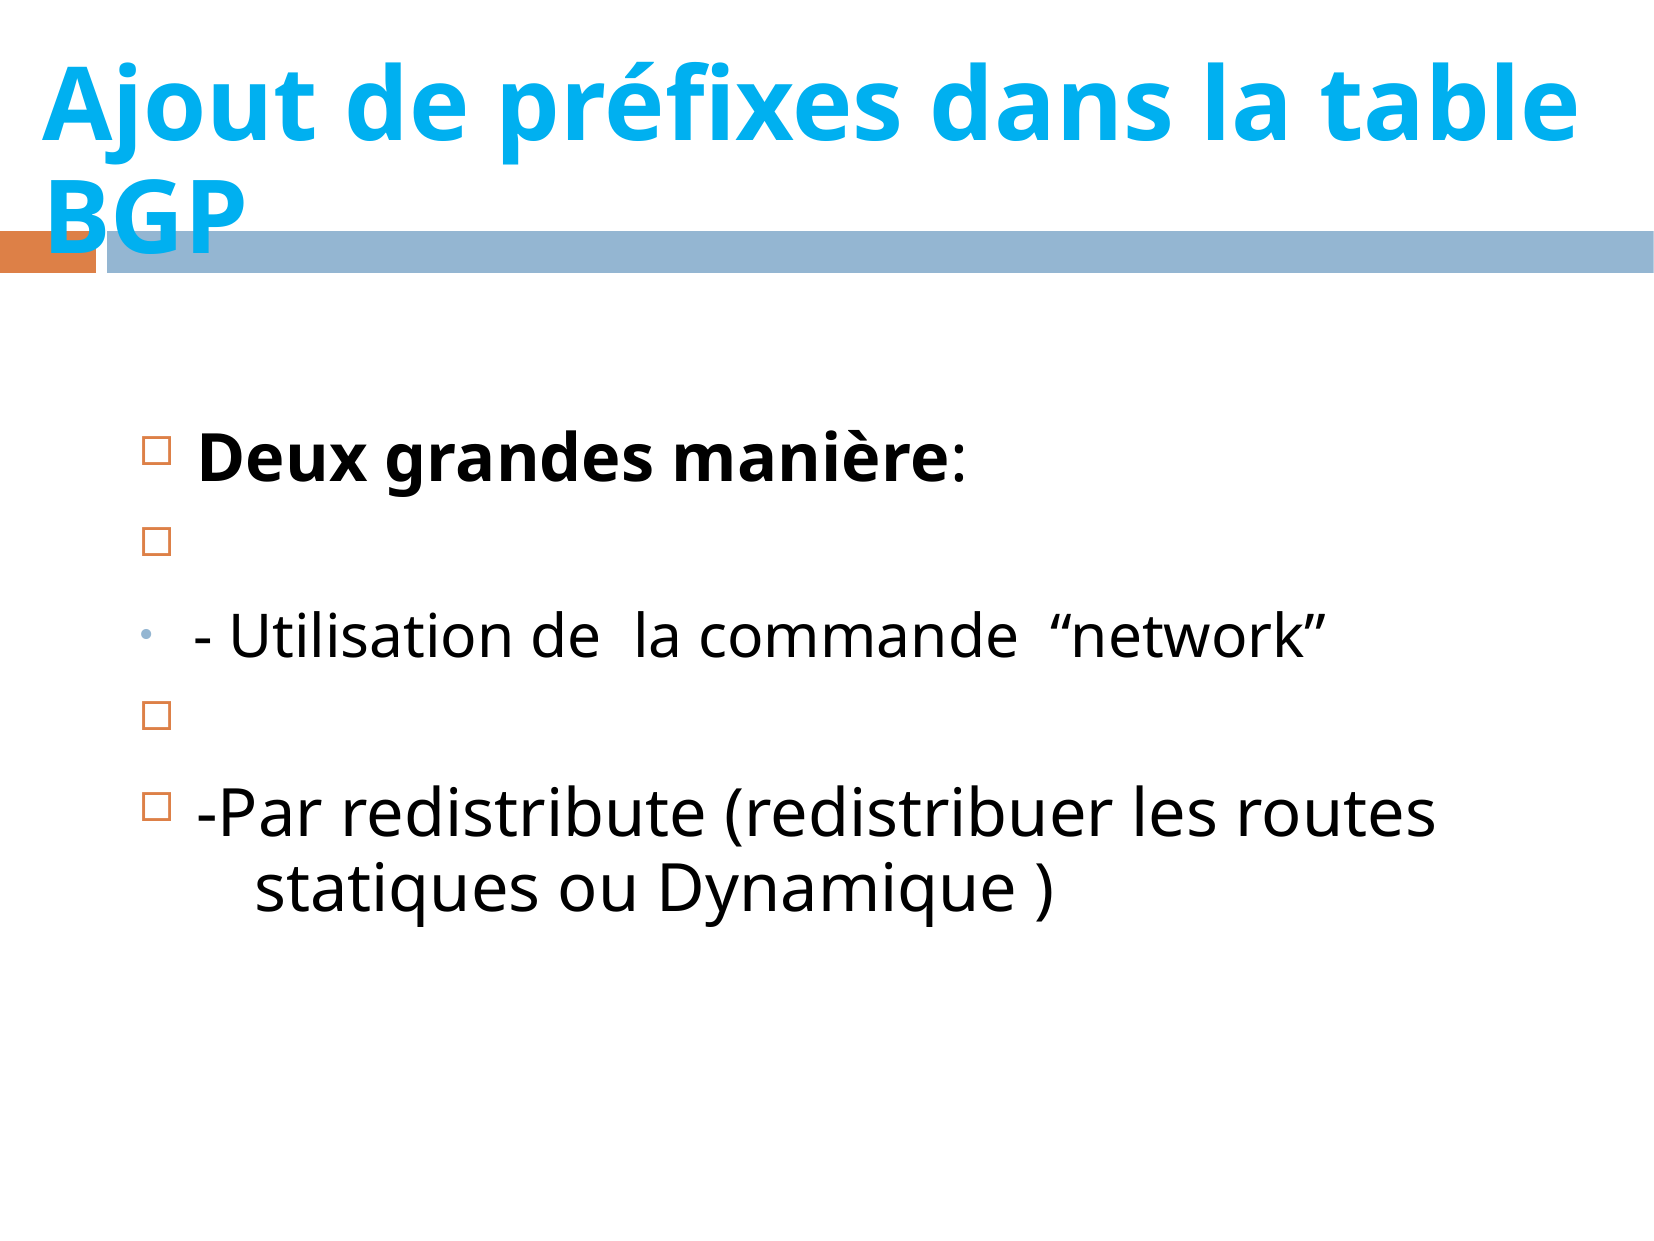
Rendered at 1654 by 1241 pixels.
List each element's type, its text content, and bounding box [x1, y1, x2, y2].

title Ajout de préfixes dans la table BGP [27, 41, 1627, 248]
list Deux grandes manière: - Utilisation de la commande “network” -Par redistribute (redistribuer les routes statiques ou Dynamique )‏ [123, 413, 1558, 1131]
